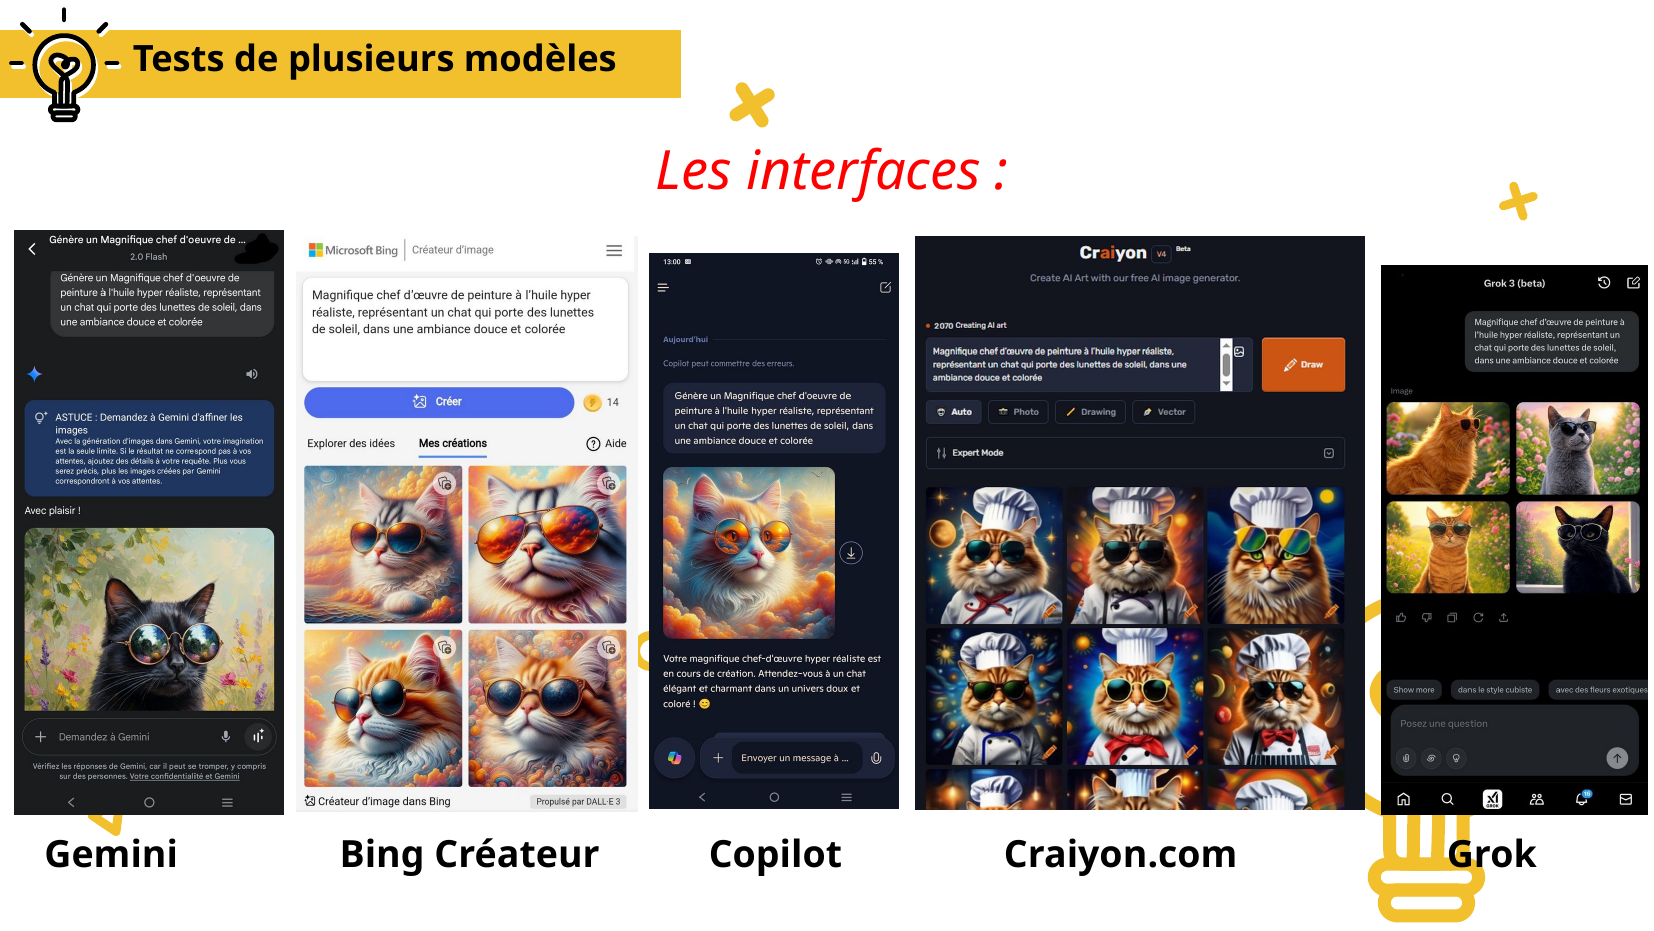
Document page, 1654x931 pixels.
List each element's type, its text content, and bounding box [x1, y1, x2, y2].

title Les interfaces : [88, 124, 1577, 213]
picture [915, 236, 1365, 810]
picture [1381, 265, 1648, 815]
subtitle Tests de plusieurs modèles [132, 17, 677, 97]
picture [649, 253, 899, 809]
picture [296, 236, 638, 812]
picture [14, 230, 284, 815]
text_box Gemini Bing Créateur Copilot Craiyon.com Grok [29, 819, 1595, 888]
